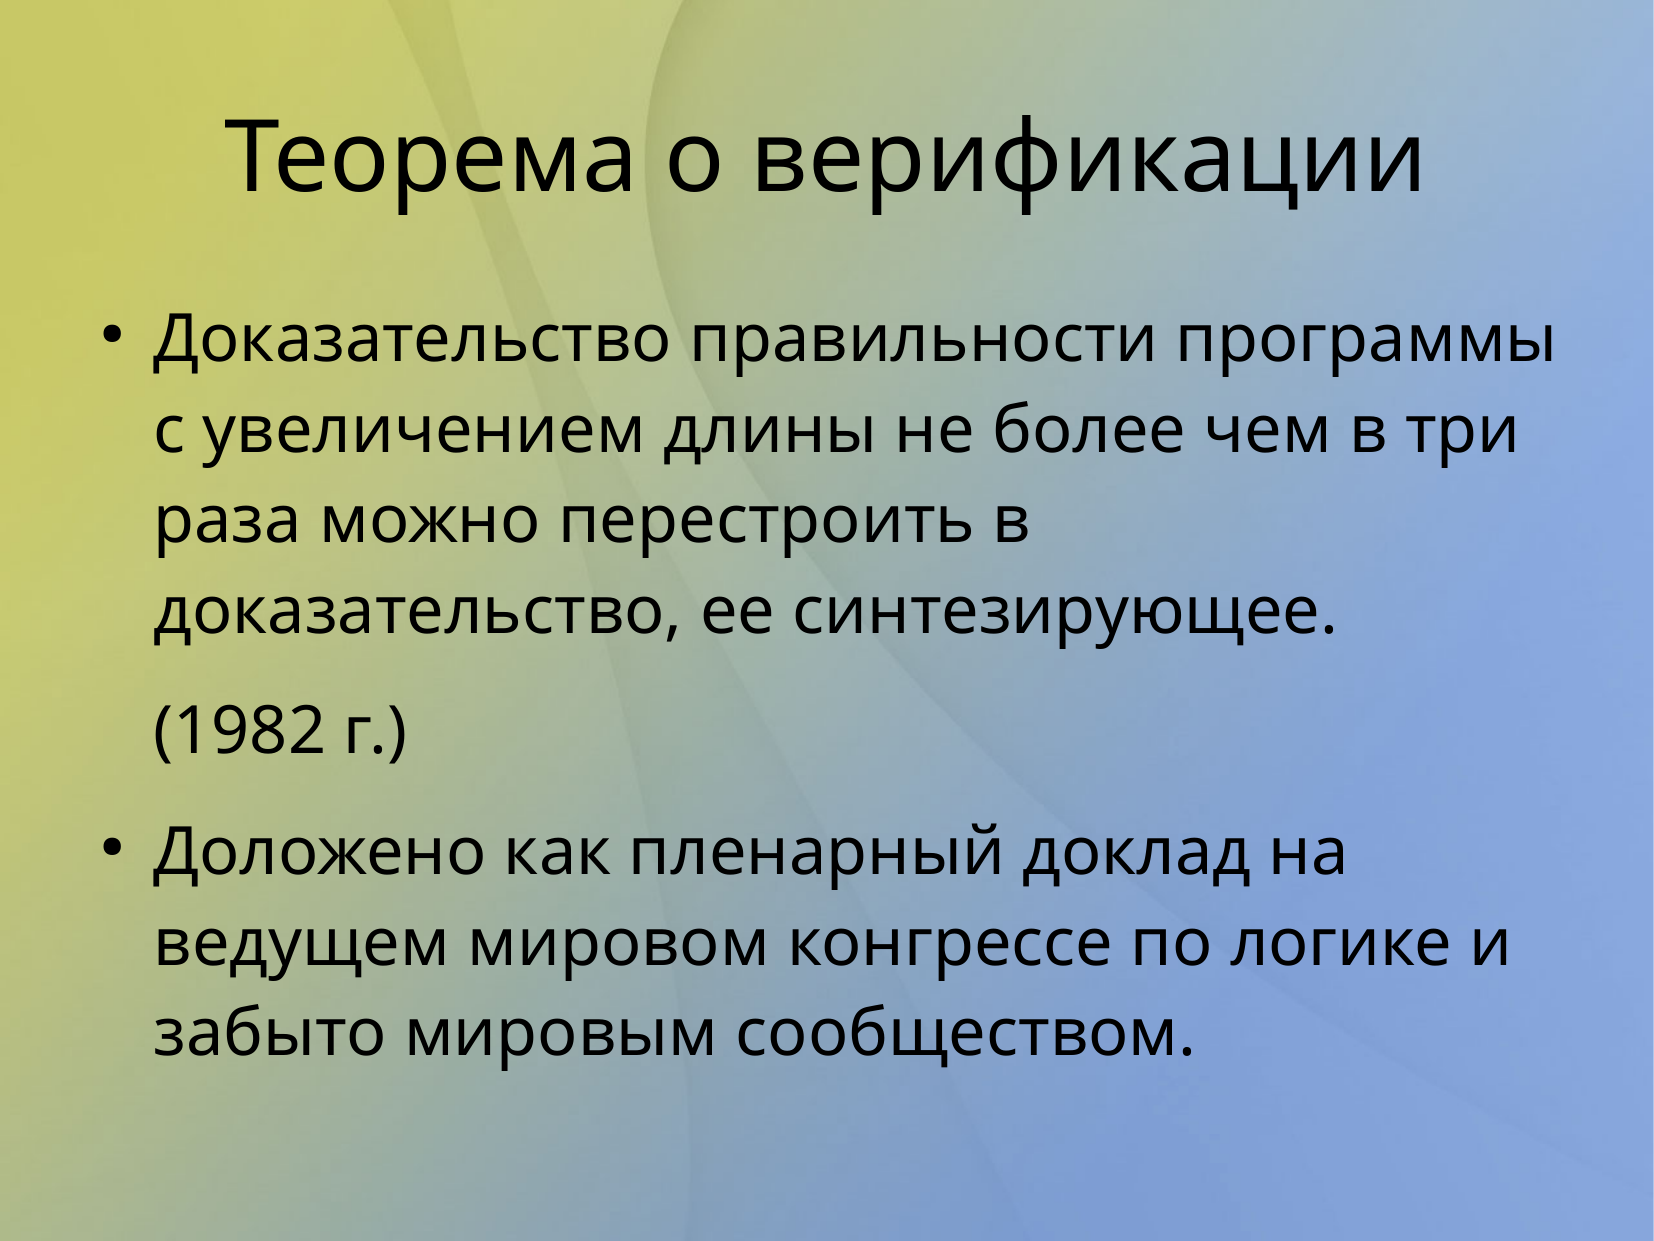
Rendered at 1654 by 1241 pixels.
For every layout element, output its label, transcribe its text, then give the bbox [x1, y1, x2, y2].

picture [0, 0, 1654, 1241]
title Теорема о верификации [82, 56, 1571, 250]
list Доказательство правильности программы с увеличением длины не более чем в три раза можно перестроить в доказательство, ее синтезирующее. (1982 г.) Доложено как пленарный доклад на ведущем мировом конгрессе по логике и забыто мировым сообществом. [82, 290, 1571, 1094]
